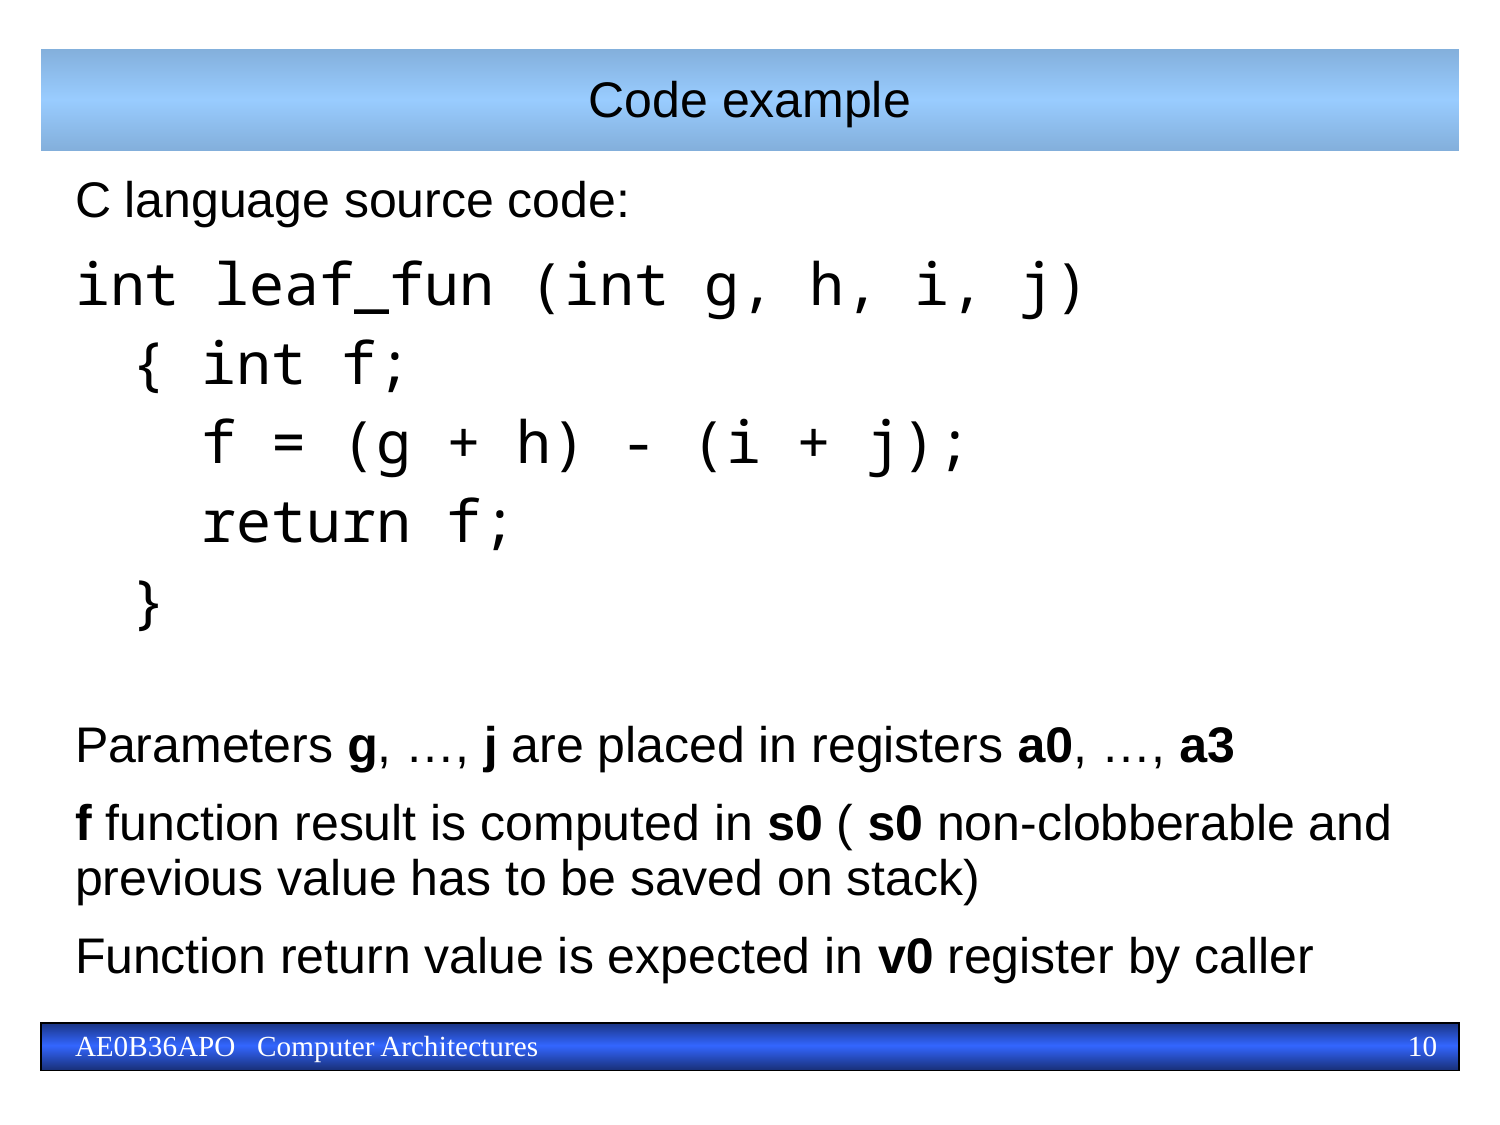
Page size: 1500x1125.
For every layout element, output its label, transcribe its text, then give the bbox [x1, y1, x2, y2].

title Code example [41, 49, 1459, 151]
list C language source code: int leaf_fun (int g, h, i, j) { int f; f = (g + h) - (i + j); return f; } Parameters g, …, j are placed in registers a0, …, a3 f function result is computed in s0 ( s0 non-clobberable and previous value has to be saved on stack) Function return value is expected in v0 register by caller [75, 172, 1426, 988]
